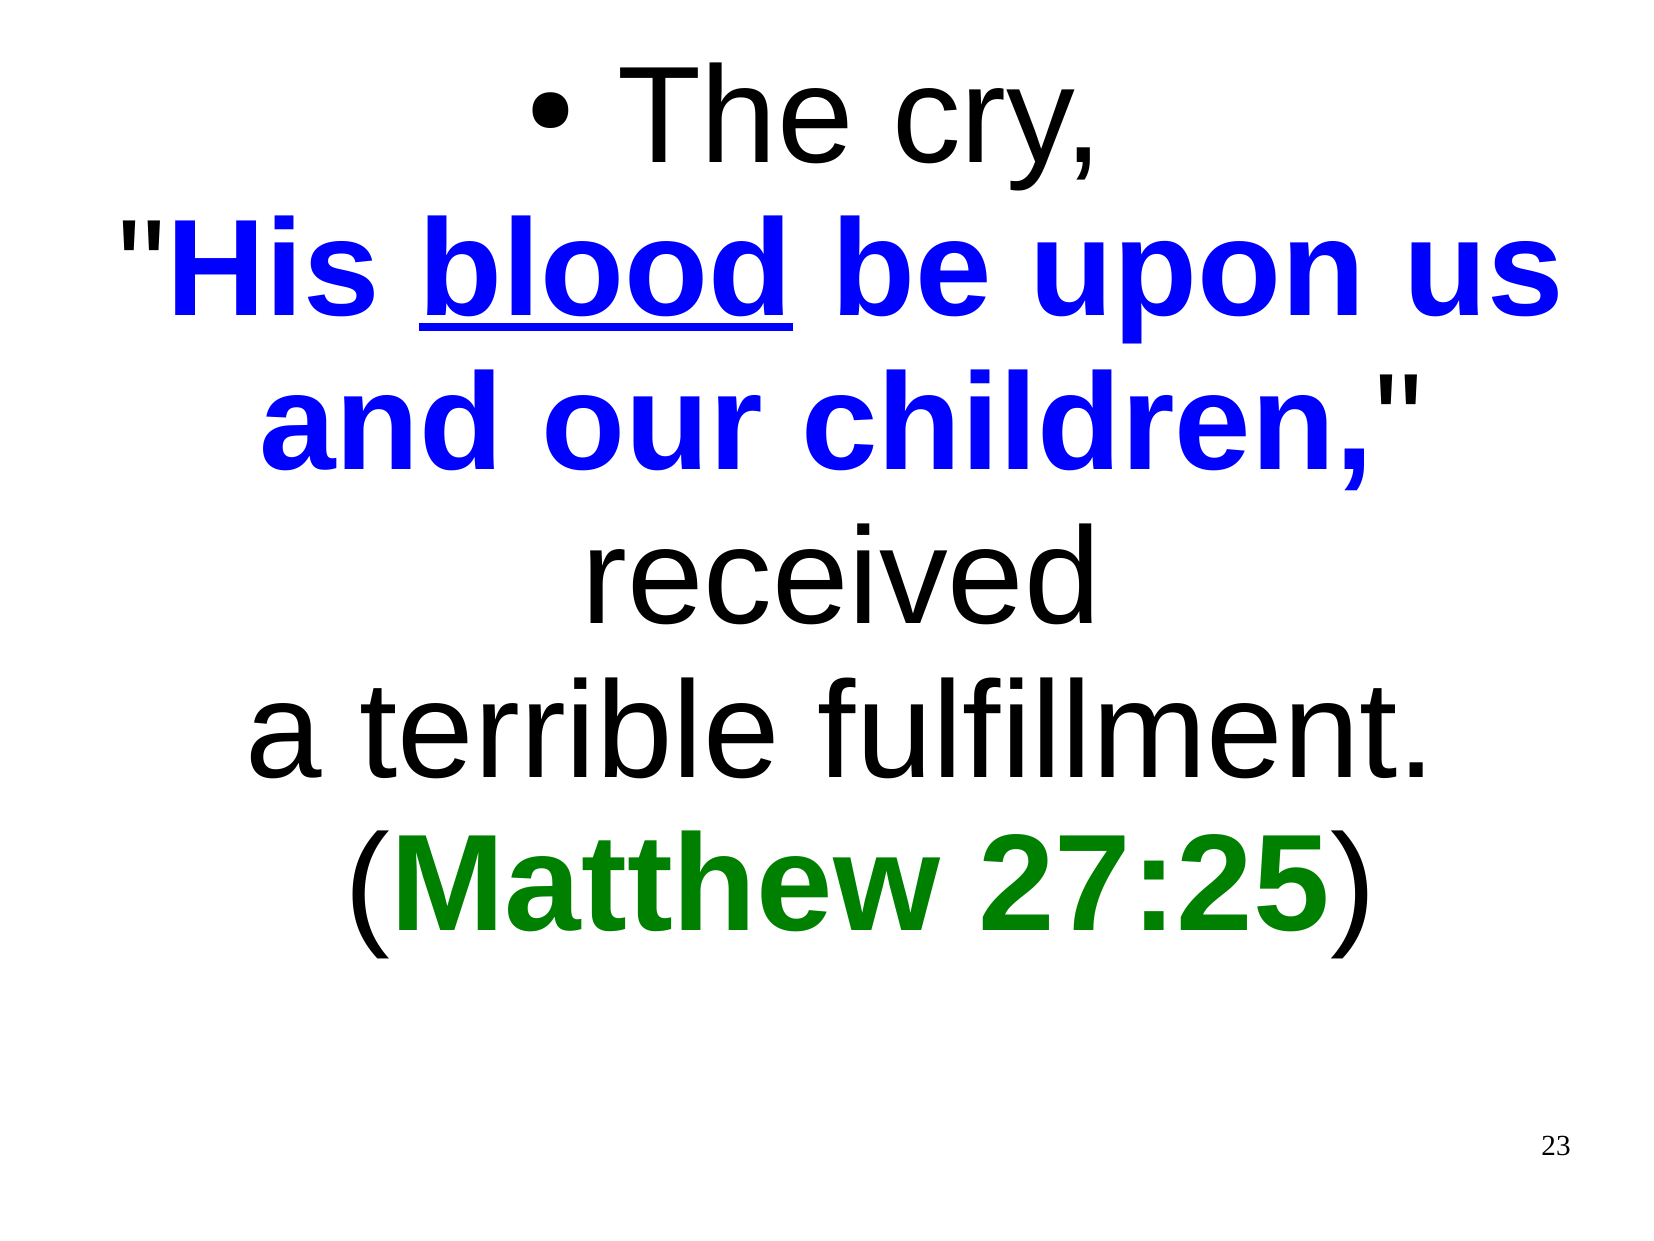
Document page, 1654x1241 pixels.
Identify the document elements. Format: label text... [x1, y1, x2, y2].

list The cry, "His blood be upon us and our children," received a terrible fulfillment. (Matthew 27:25) [37, 37, 1613, 1201]
